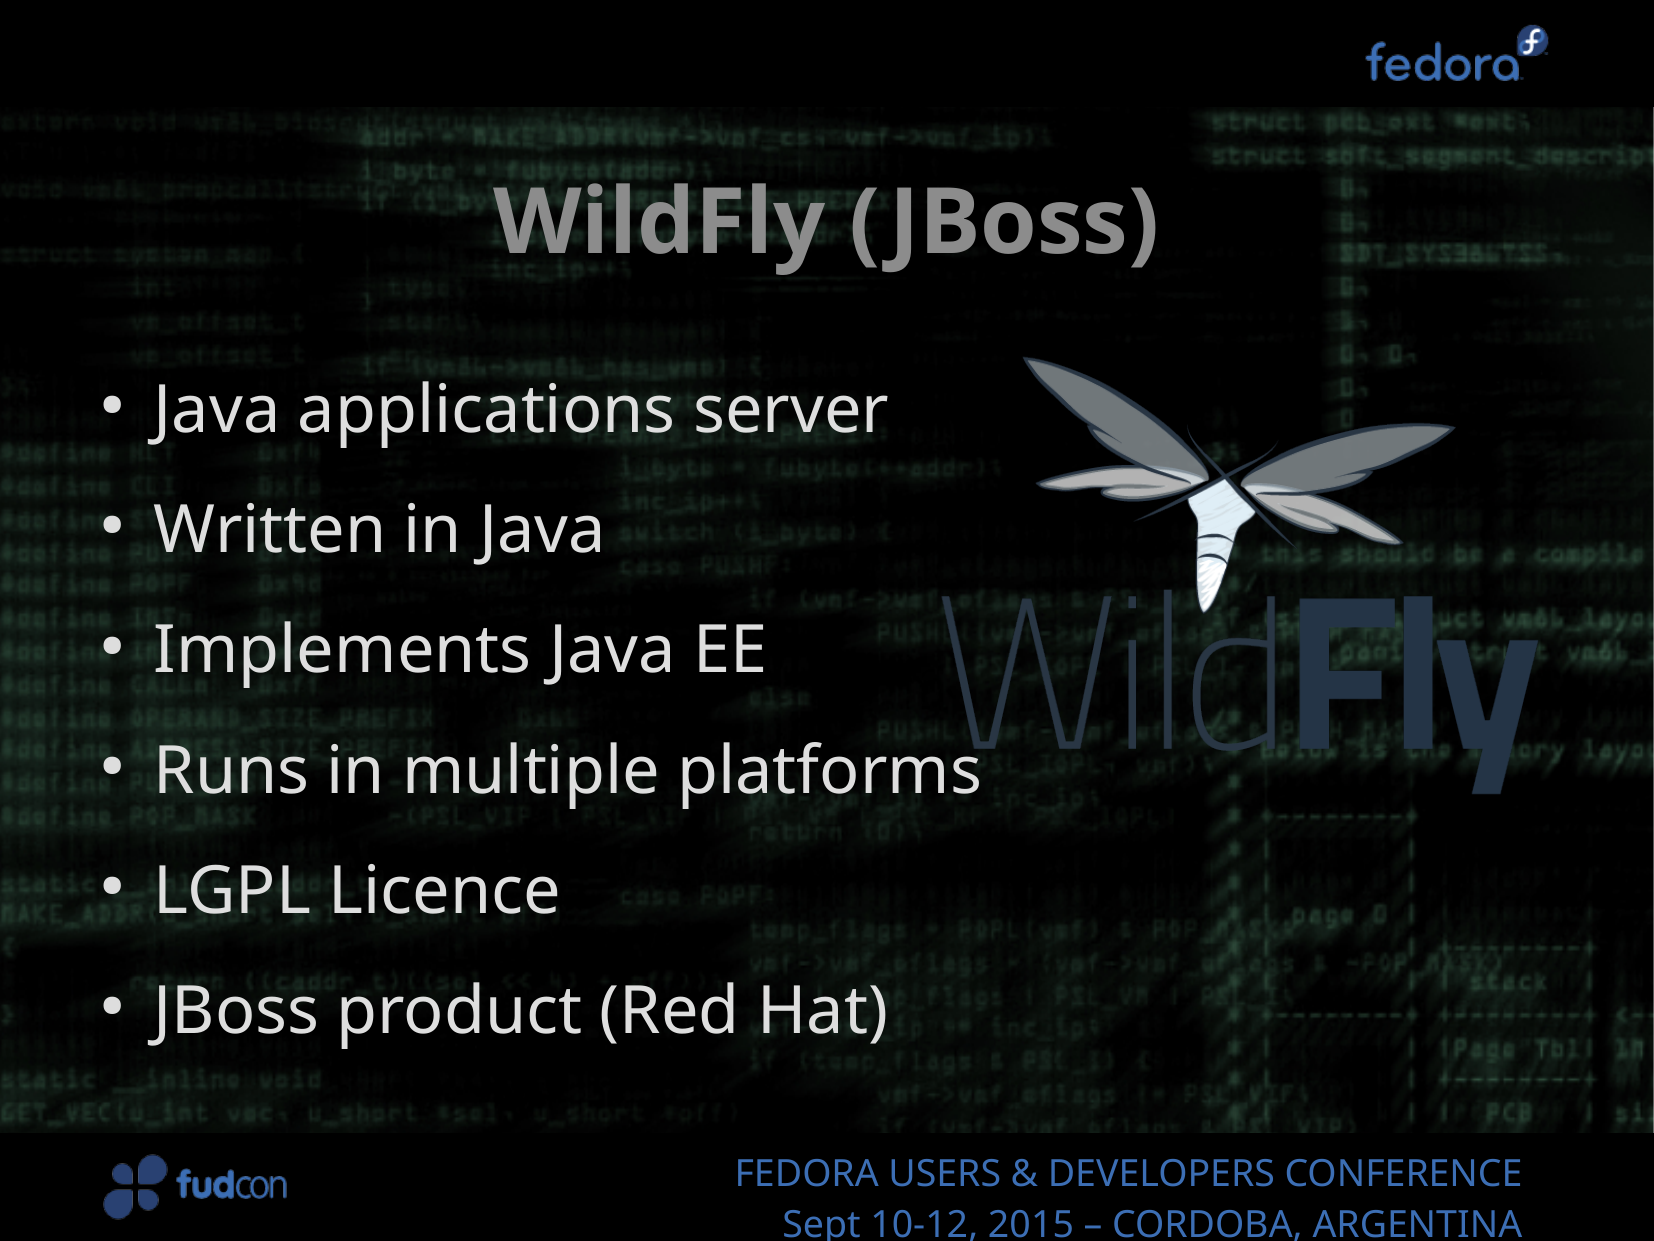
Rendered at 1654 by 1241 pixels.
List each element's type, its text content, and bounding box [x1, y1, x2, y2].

list Java applications server Written in Java Implements Java EE Runs in multiple platforms LGPL Licence JBoss product (Red Hat) [82, 361, 1571, 1081]
title WildFly (JBoss) [82, 114, 1571, 322]
picture [0, 0, 1654, 1241]
